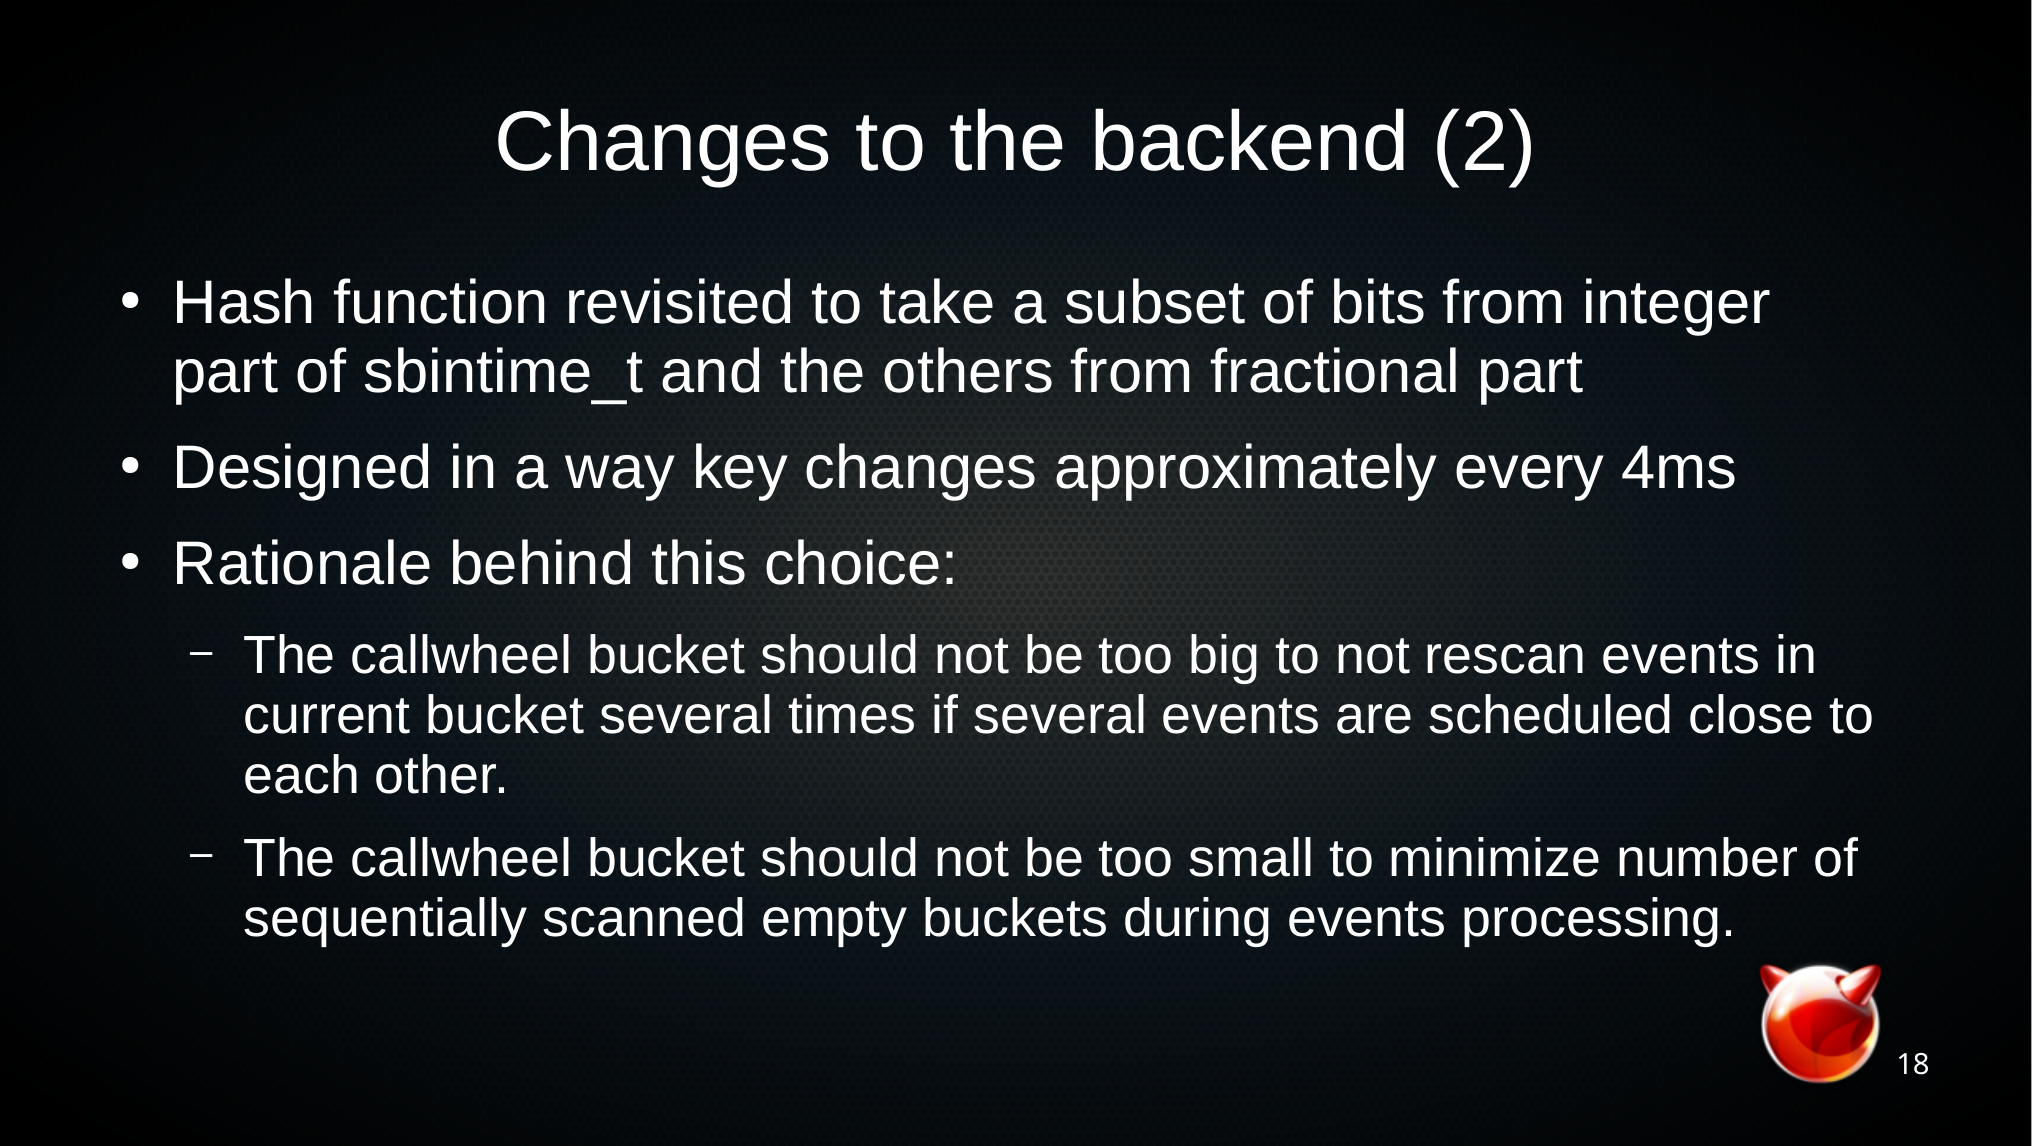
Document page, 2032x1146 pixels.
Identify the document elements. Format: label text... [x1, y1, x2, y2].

title Changes to the backend (2) [101, 45, 1930, 237]
list Hash function revisited to take a subset of bits from integer part of sbintime_t and the others from fractional part Designed in a way key changes approximately every 4ms Rationale behind this choice: The callwheel bucket should not be too big to not rescan events in current bucket several times if several events are scheduled close to each other. The callwheel bucket should not be too small to minimize number of sequentially scanned empty buckets during events processing. [101, 268, 1890, 1025]
picture [0, 0, 2032, 1146]
